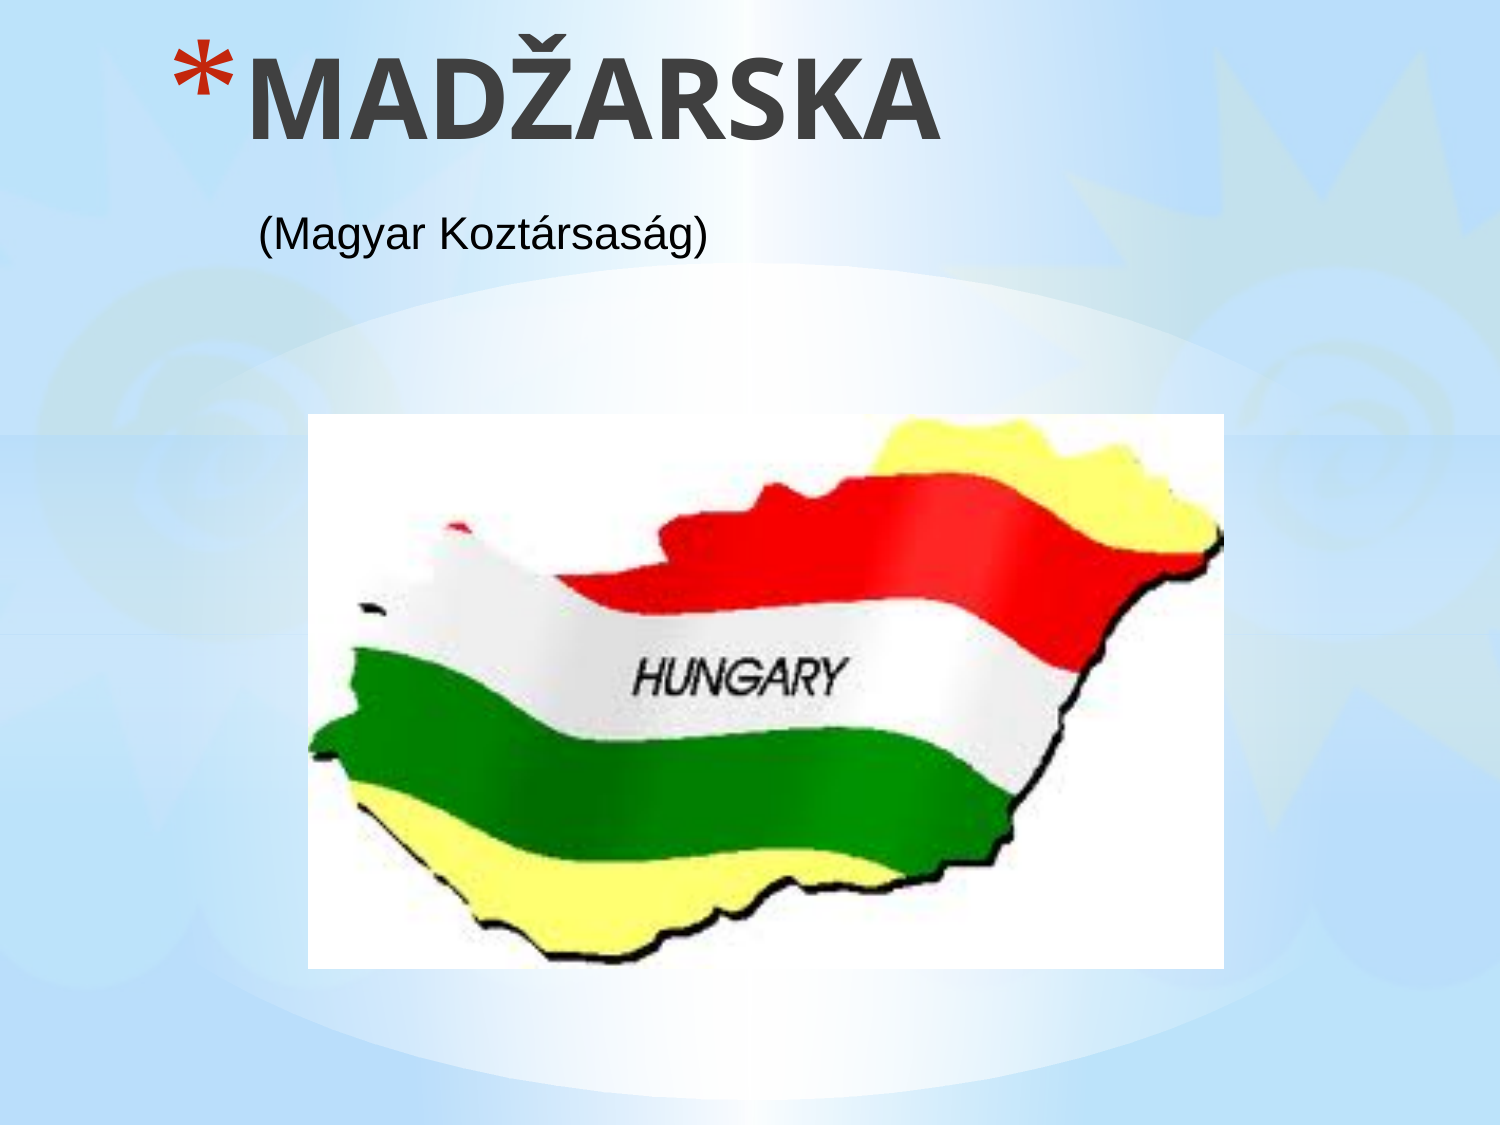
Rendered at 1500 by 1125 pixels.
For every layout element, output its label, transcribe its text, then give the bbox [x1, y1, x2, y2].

title MADŽARSKA [123, 19, 1399, 261]
subtitle (Magyar Koztársaság) [230, 261, 1281, 484]
picture [308, 414, 1224, 969]
